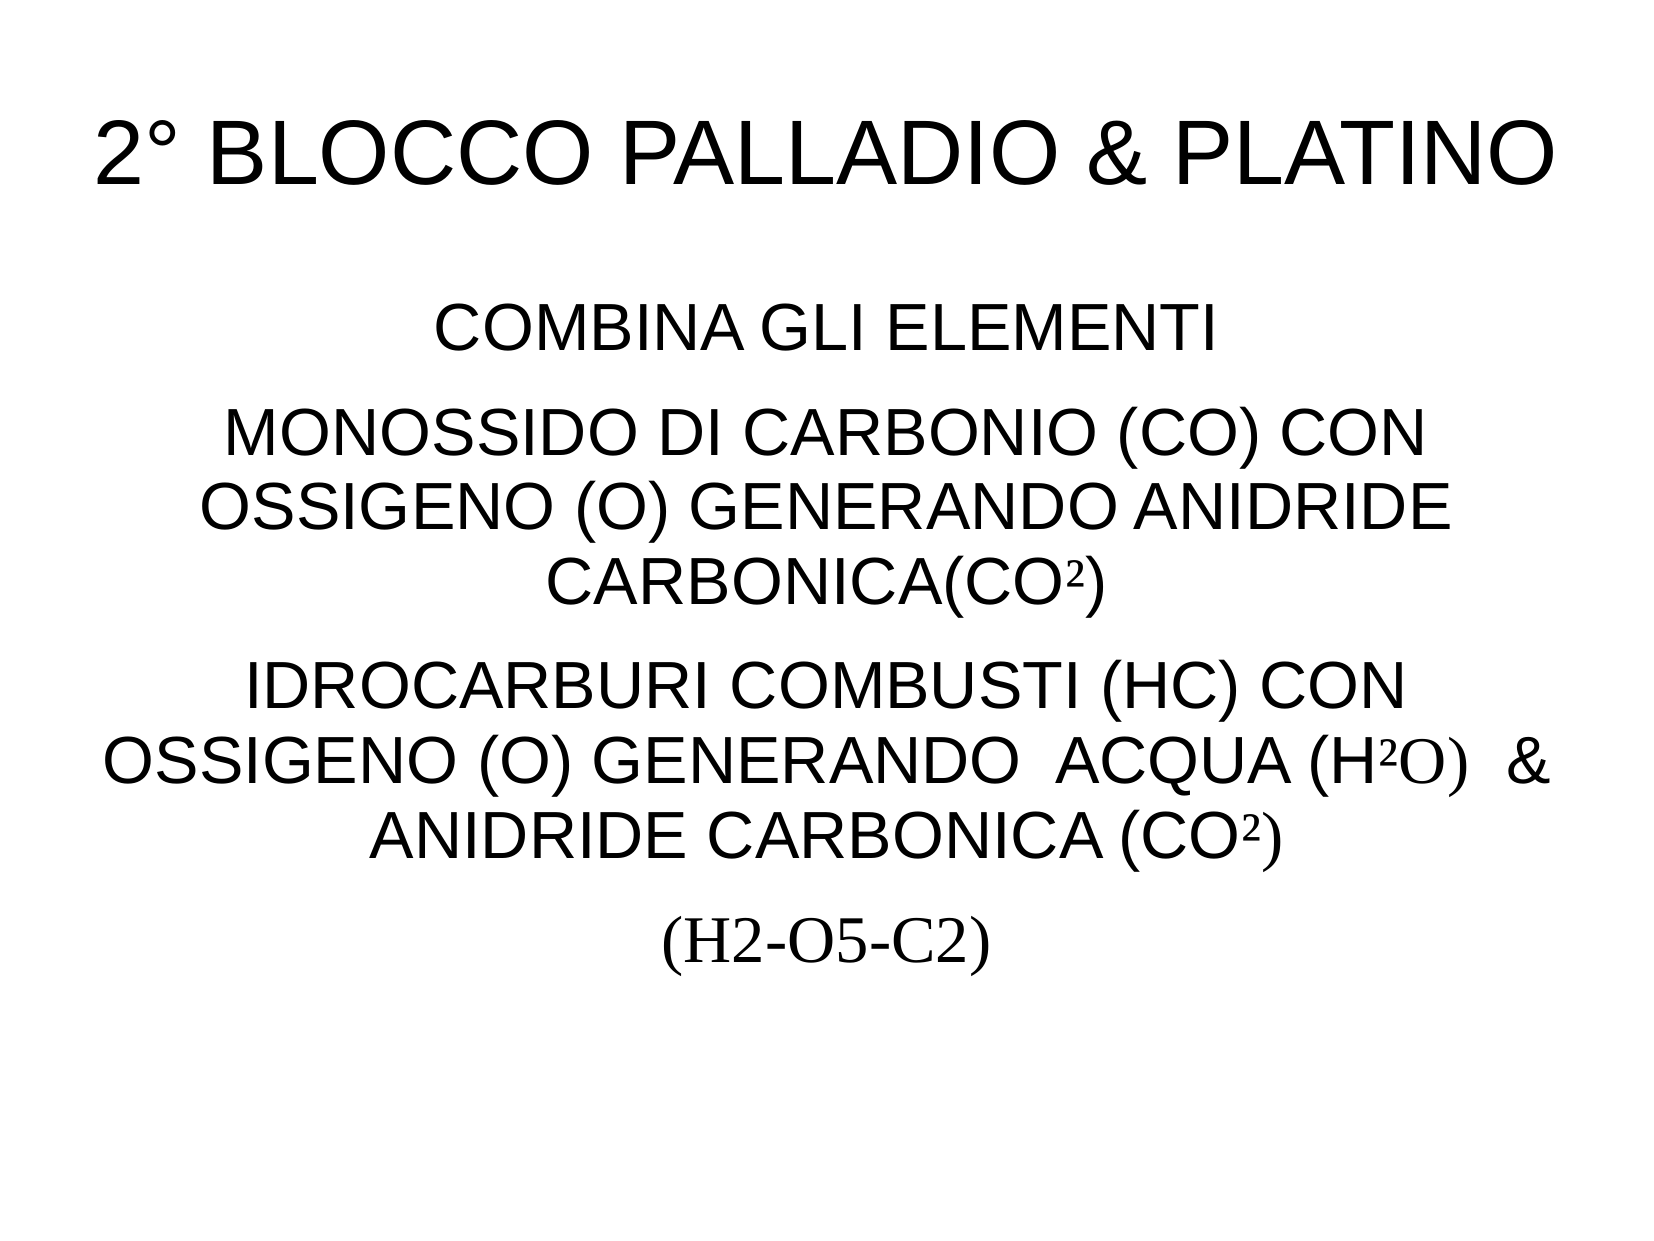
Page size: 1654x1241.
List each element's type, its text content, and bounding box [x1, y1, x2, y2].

title 2° BLOCCO PALLADIO & PLATINO [82, 49, 1571, 257]
list COMBINA GLI ELEMENTI MONOSSIDO DI CARBONIO (CO) CON OSSIGENO (O) GENERANDO ANIDRIDE CARBONICA(CO²) IDROCARBURI COMBUSTI (HC) CON OSSIGENO (O) GENERANDO ACQUA (H²O) & ANIDRIDE CARBONICA (CO²) (H2-O5-C2) [82, 290, 1571, 1109]
